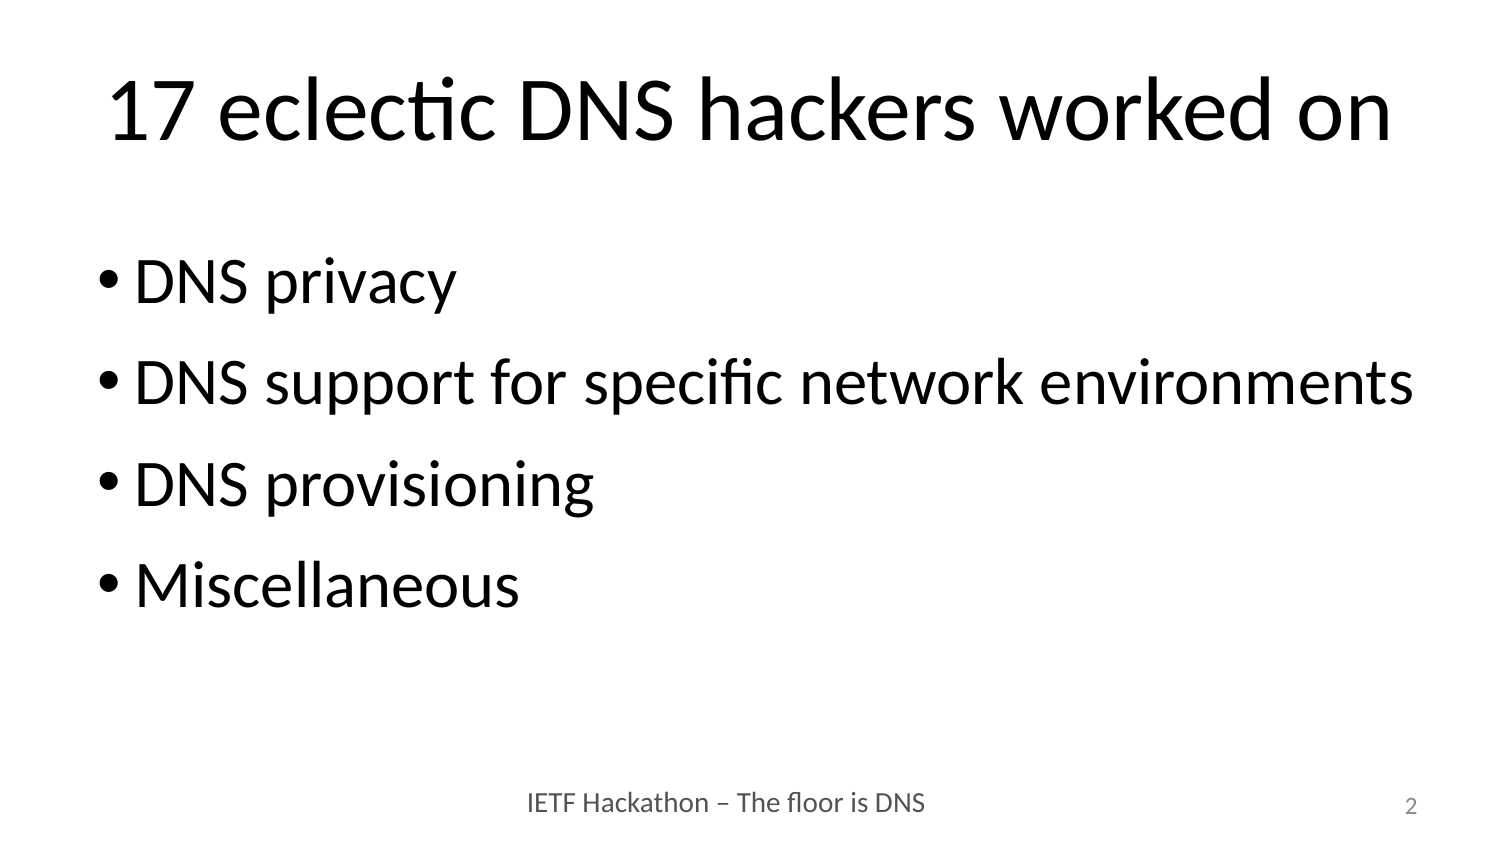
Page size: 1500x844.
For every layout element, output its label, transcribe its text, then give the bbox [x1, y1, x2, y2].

title 17 eclectic DNS hackers worked on [75, 33, 1425, 175]
slide_number <getal> [1394, 782, 1425, 827]
list DNS privacy DNS support for specific network environments DNS provisioning Miscellaneous [89, 238, 1477, 824]
